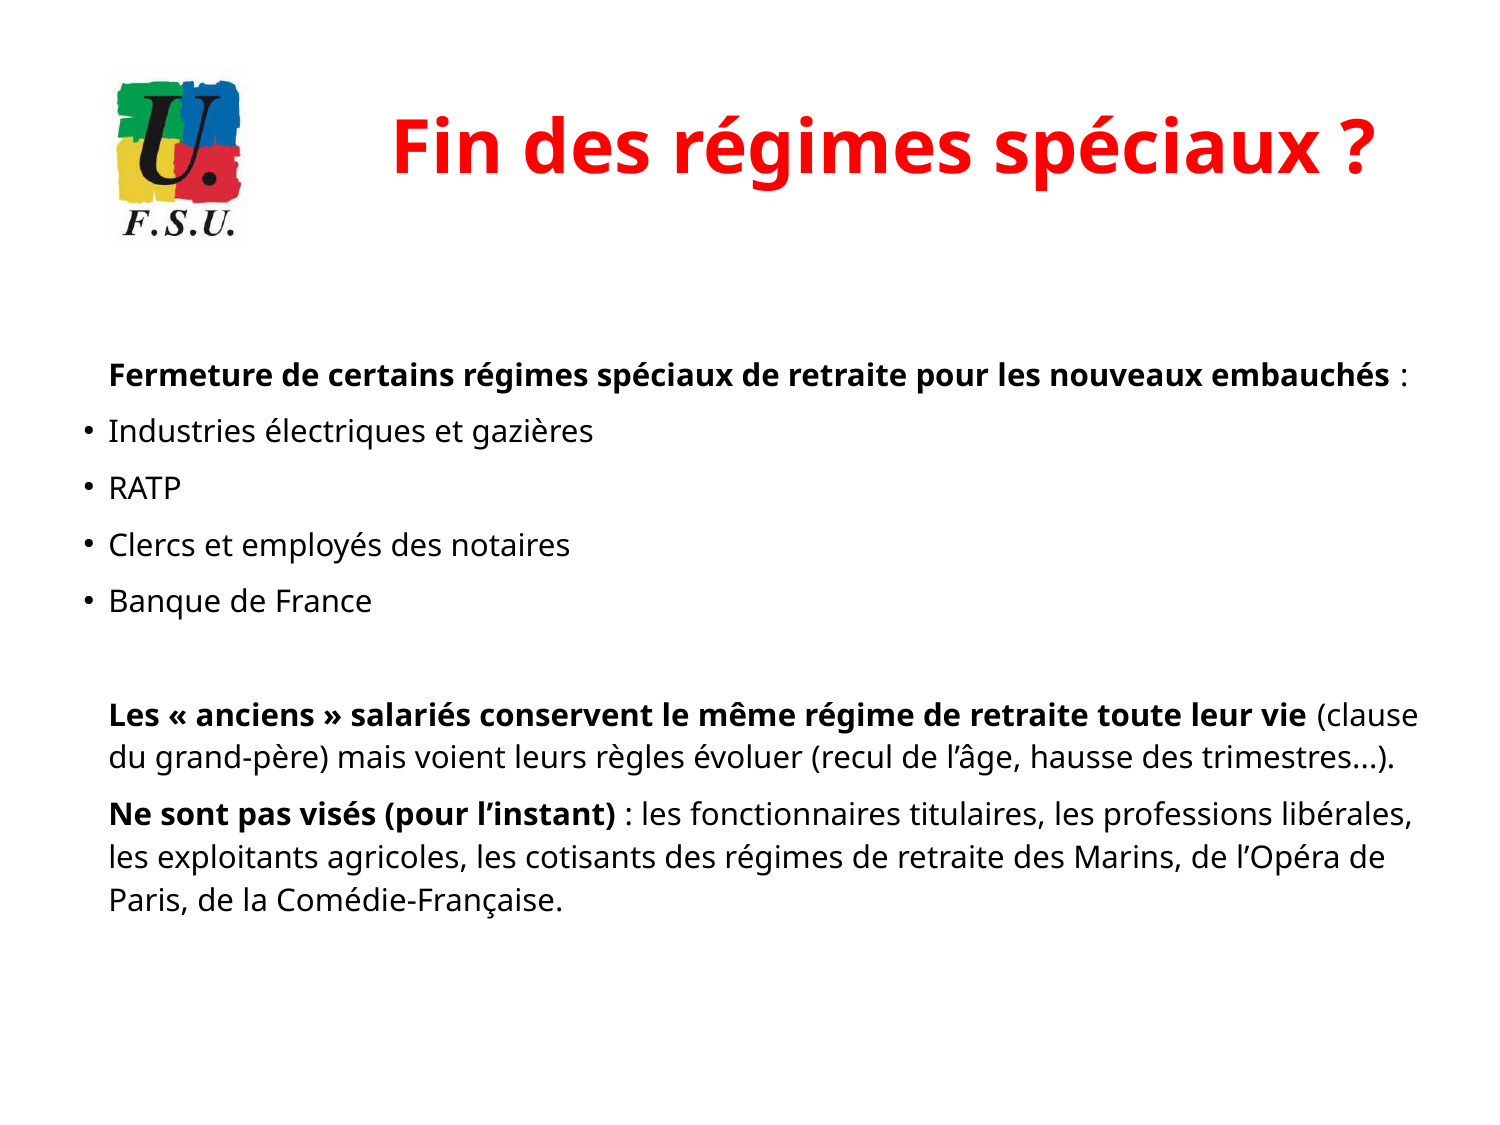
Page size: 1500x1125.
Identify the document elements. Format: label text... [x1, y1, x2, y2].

title Fin des régimes spéciaux ? [271, 16, 1425, 273]
list Fermeture de certains régimes spéciaux de retraite pour les nouveaux embauchés : Industries électriques et gazières RATP Clercs et employés des notaires Banque de France Les « anciens » salariés conservent le même régime de retraite toute leur vie (clause du grand-père) mais voient leurs règles évoluer (recul de l’âge, hausse des trimestres...). Ne sont pas visés (pour l’instant) : les fonctionnaires titulaires, les professions libérales, les exploitants agricoles, les cotisants des régimes de retraite des Marins, de l’Opéra de Paris, de la Comédie-Française. [75, 296, 1425, 949]
picture [106, 70, 250, 242]
